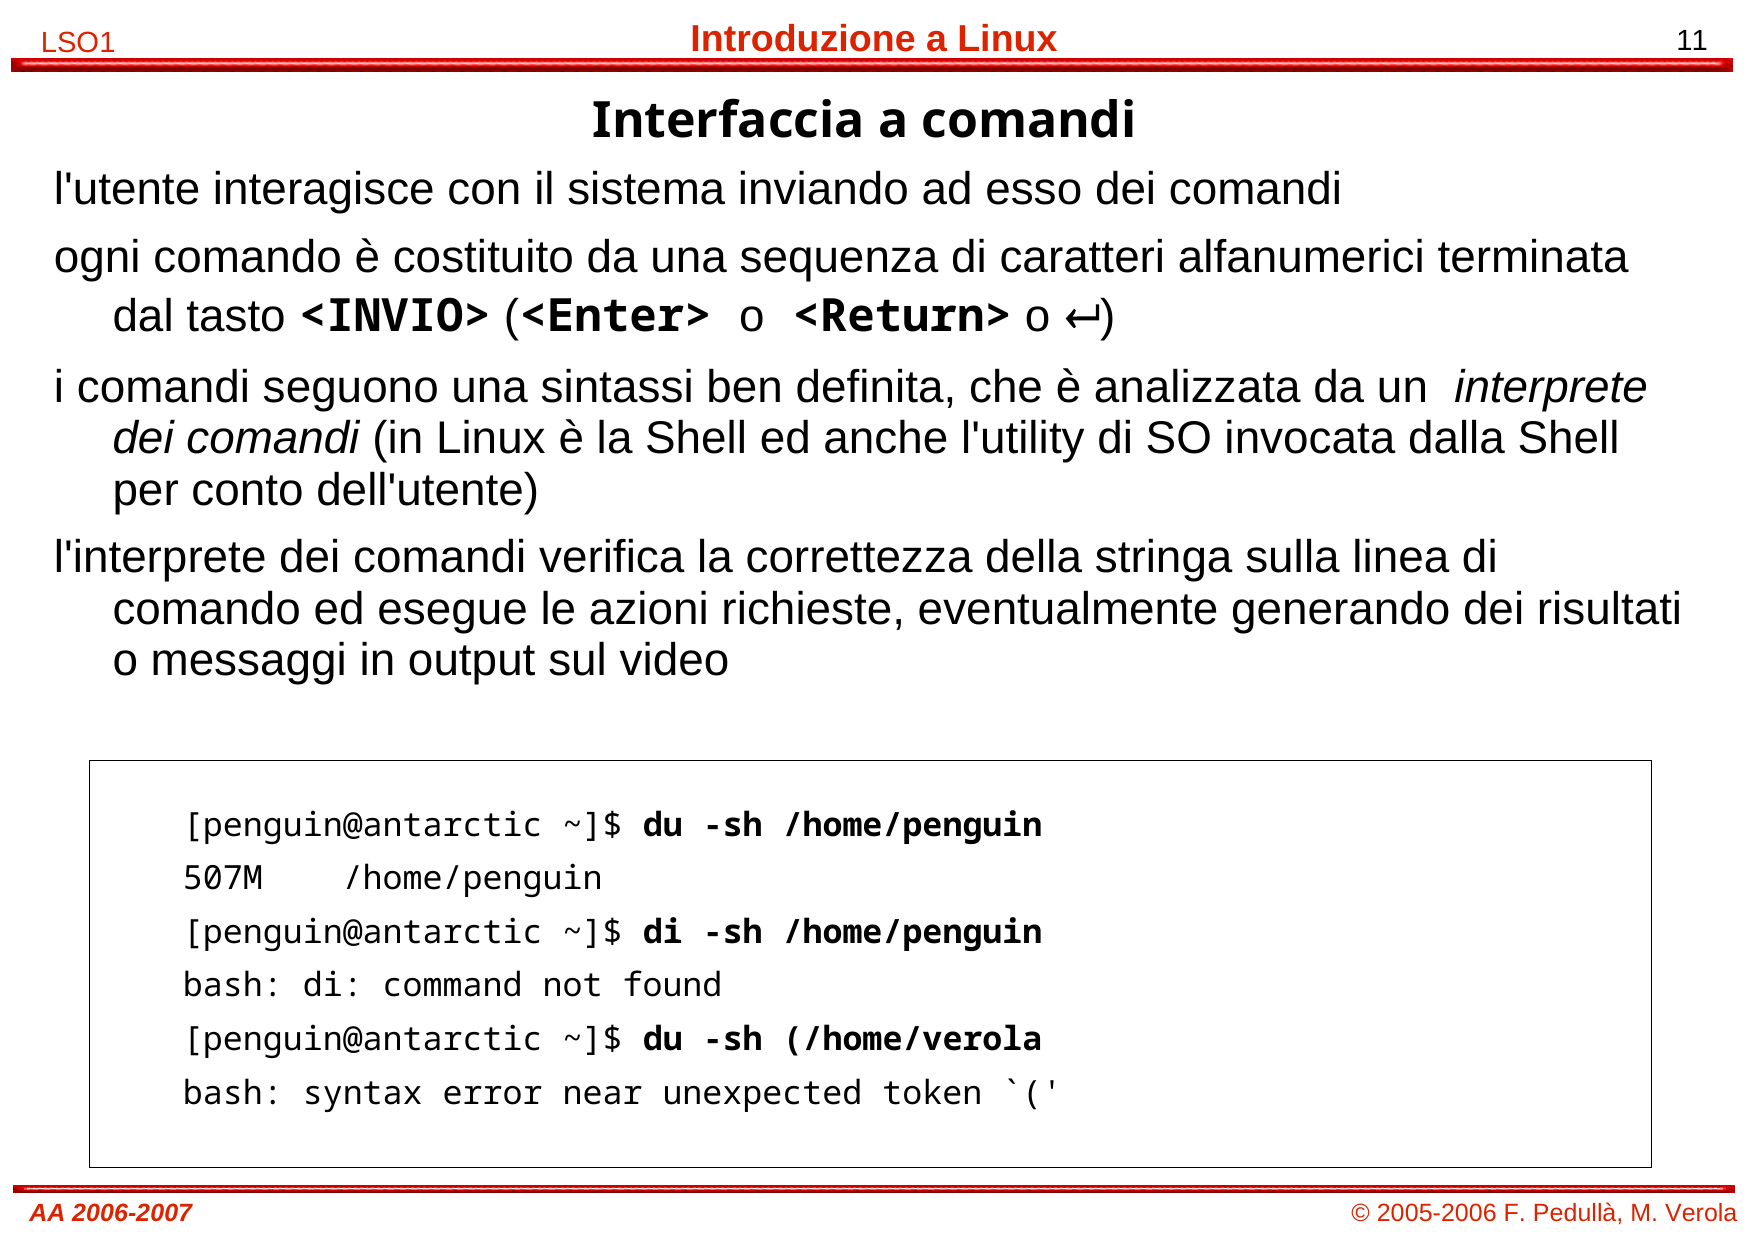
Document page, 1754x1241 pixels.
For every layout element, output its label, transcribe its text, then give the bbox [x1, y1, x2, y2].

text_box [penguin@antarctic ~]$ du -sh /home/penguin 507M /home/penguin [penguin@antarctic ~]$ di -sh /home/penguin bash: di: command not found [penguin@antarctic ~]$ du -sh (/home/verola bash: syntax error near unexpected token `(' [89, 760, 1652, 1163]
picture [13, 1185, 1735, 1193]
title Interfaccia a comandi [28, 72, 1702, 168]
list l'utente interagisce con il sistema inviando ad esso dei comandi ogni comando è costituito da una sequenza di caratteri alfanumerici terminata dal tasto <INVIO> (<Enter> o <Return> o ) i comandi seguono una sintassi ben definita, che è analizzata da un interprete dei comandi (in Linux è la Shell ed anche l'utility di SO invocata dalla Shell per conto dell'utente) l'interprete dei comandi verifica la correttezza della stringa sulla linea di comando ed esegue le azioni richieste, eventualmente generando dei risultati o messaggi in output sul video [51, 163, 1689, 715]
picture [11, 58, 1733, 72]
